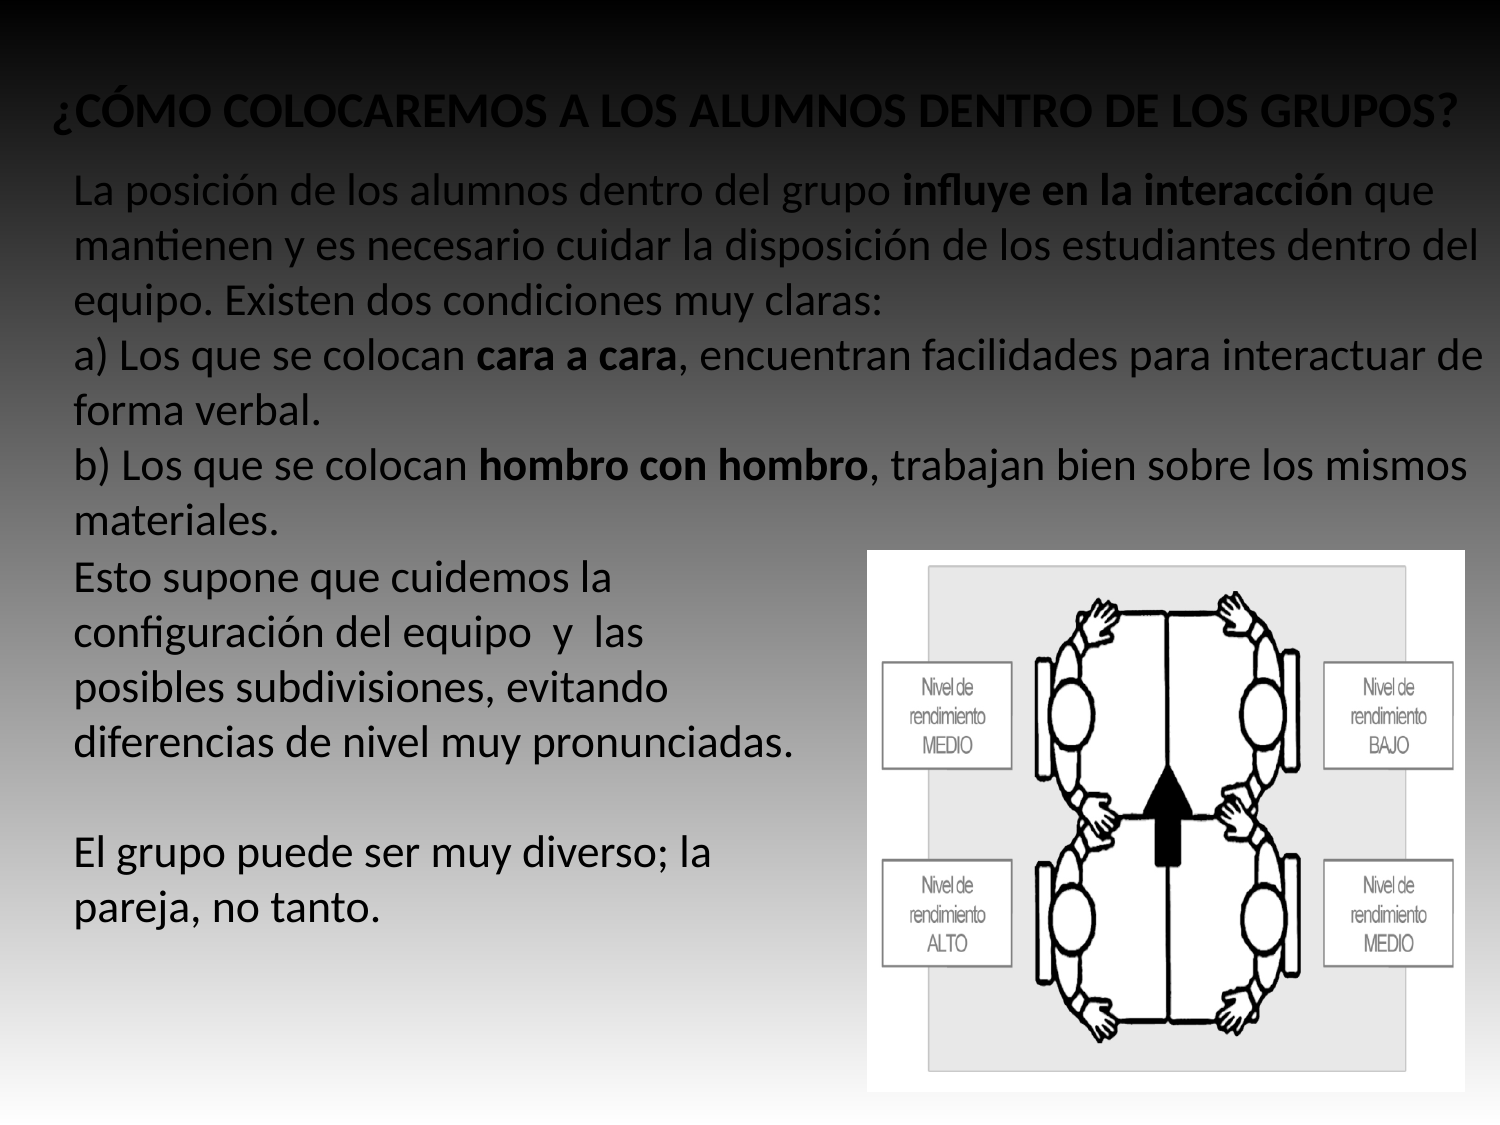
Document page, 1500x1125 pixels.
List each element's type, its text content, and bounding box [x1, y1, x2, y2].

text_box Esto supone que cuidemos la configuración del equipo y las posibles subdivisiones, evitando diferencias de nivel muy pronunciadas. El grupo puede ser muy diverso; la pareja, no tanto. [58, 539, 821, 984]
picture [867, 553, 1465, 1092]
text_box La posición de los alumnos dentro del grupo influye en la interacción que mantienen y es necesario cuidar la disposición de los estudiantes dentro del equipo. Existen dos condiciones muy claras: a) Los que se colocan cara a cara, encuentran facilidades para interactuar de forma verbal. b) Los que se colocan hombro con hombro, trabajan bien sobre los mismos materiales. [58, 152, 1500, 553]
text_box ¿CÓMO COLOCAREMOS A LOS ALUMNOS DENTRO DE LOS GRUPOS? [35, 70, 1477, 146]
